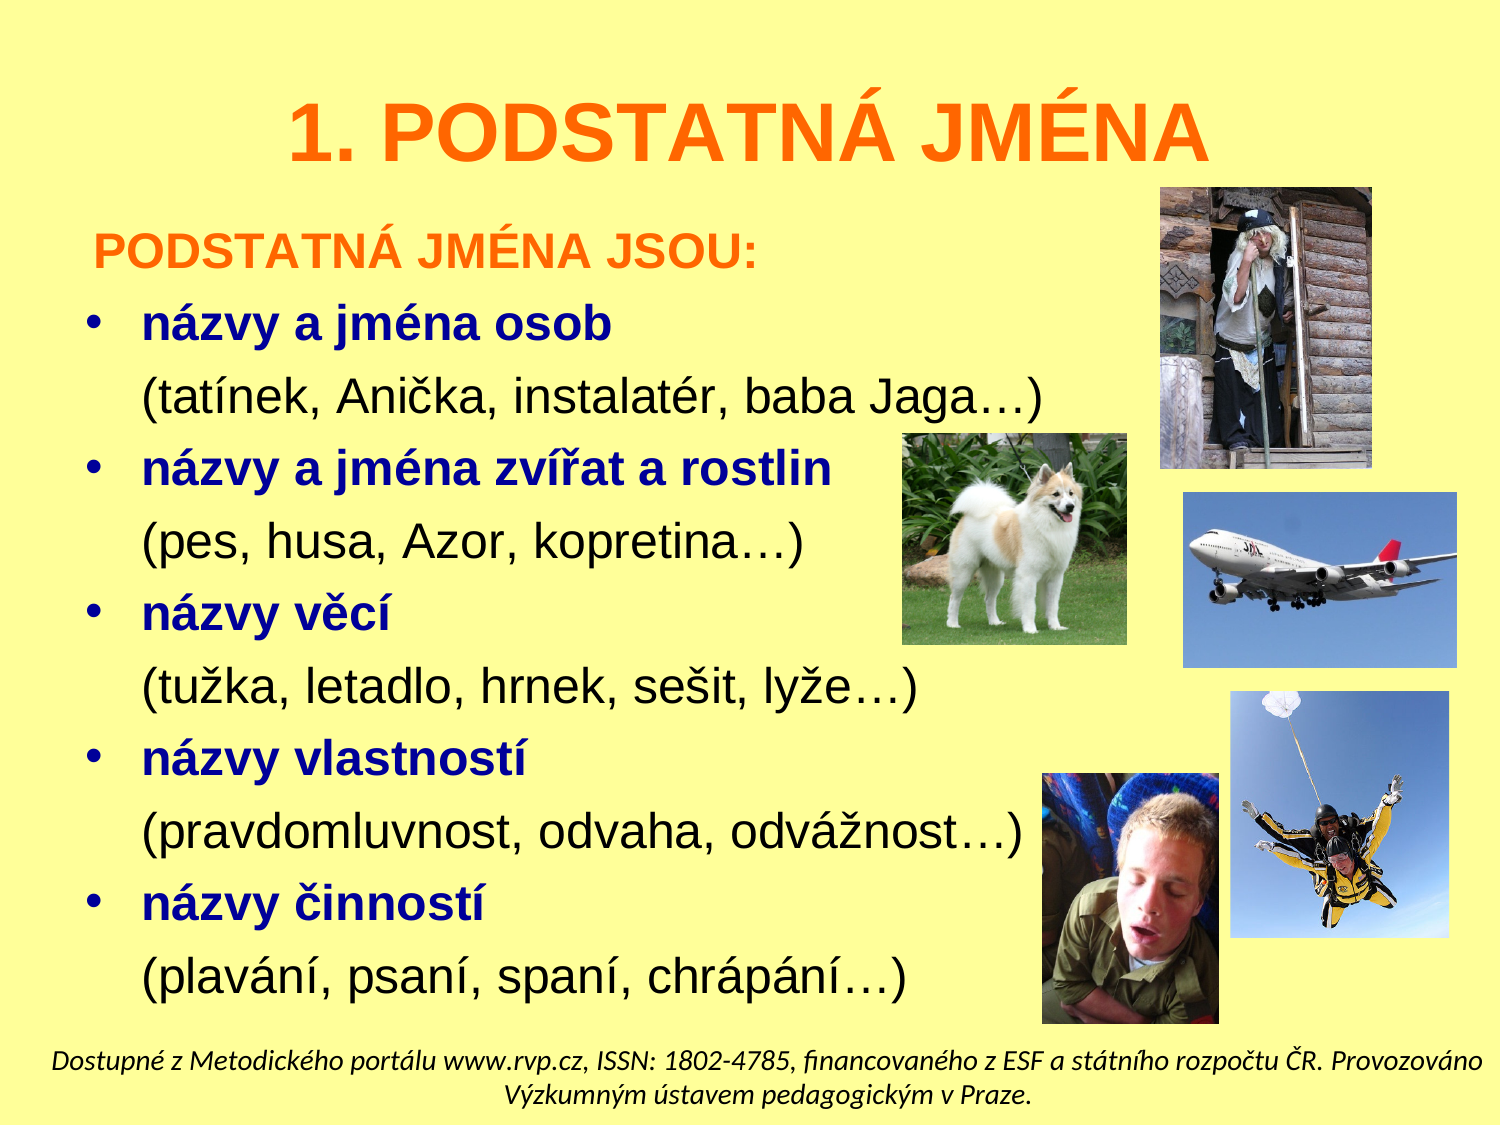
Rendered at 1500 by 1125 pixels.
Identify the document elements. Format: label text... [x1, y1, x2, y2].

picture [1042, 773, 1219, 1024]
picture [1230, 691, 1450, 938]
text_box Dostupné z Metodického portálu www.rvp.cz, ISSN: 1802-4785, financovaného z ESF a státního rozpočtu ČR. Provozováno Výzkumným ústavem pedagogickým v Praze. [36, 1033, 1500, 1119]
picture [902, 433, 1127, 645]
list PODSTATNÁ JMÉNA JSOU: názvy a jména osob (tatínek, Anička, instalatér, baba Jaga…) názvy a jména zvířat a rostlin (pes, husa, Azor, kopretina…) názvy věcí (tužka, letadlo, hrnek, sešit, lyže…) názvy vlastností (pravdomluvnost, odvaha, odvážnost…) názvy činností (plavání, psaní, spaní, chrápání…) [70, 210, 1472, 1011]
title 1. PODSTATNÁ JMÉNA [75, 45, 1426, 210]
picture [1183, 492, 1457, 668]
picture [1160, 187, 1372, 469]
